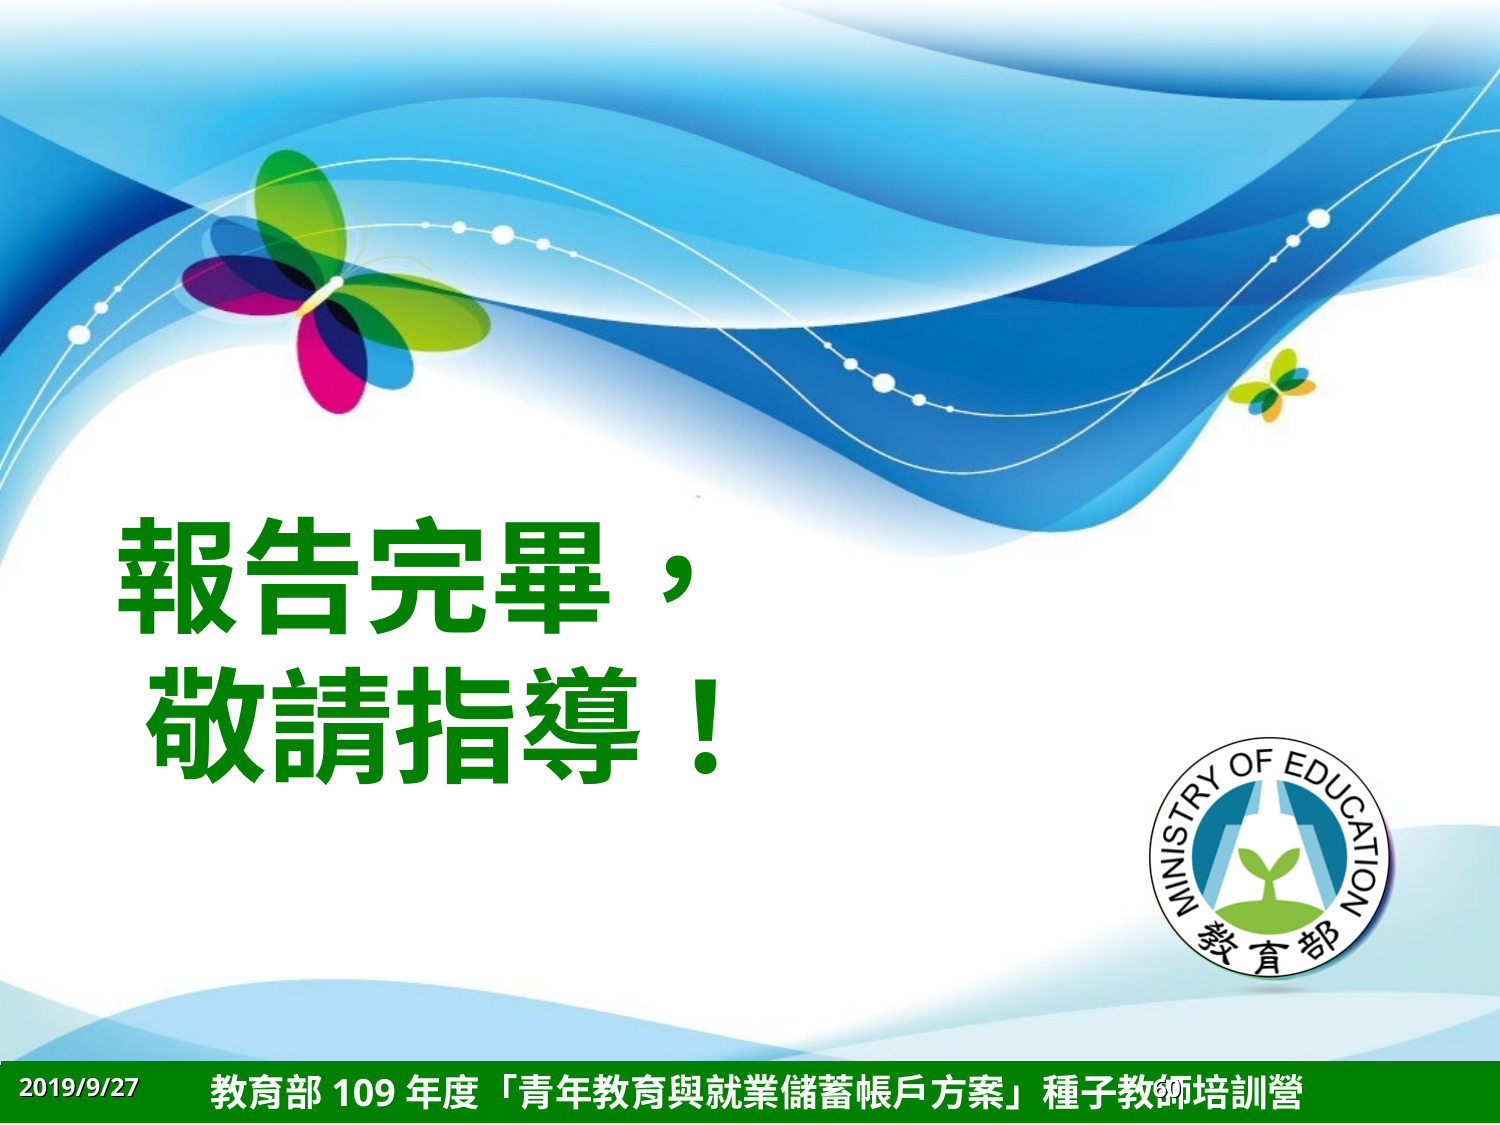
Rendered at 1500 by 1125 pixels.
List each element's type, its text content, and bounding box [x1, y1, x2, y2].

text_box 2019/9/27 [3, 1063, 354, 1117]
picture [0, 0, 1500, 1065]
text_box 60 [1137, 1064, 1488, 1125]
text_box [225, 139, 1500, 322]
text_box 報告完畢， 敬請指導！ [100, 491, 1213, 806]
text_box 教育部109年度「青年教育與就業儲蓄帳戶方案」種子教師培訓營 [1, 1061, 1500, 1123]
